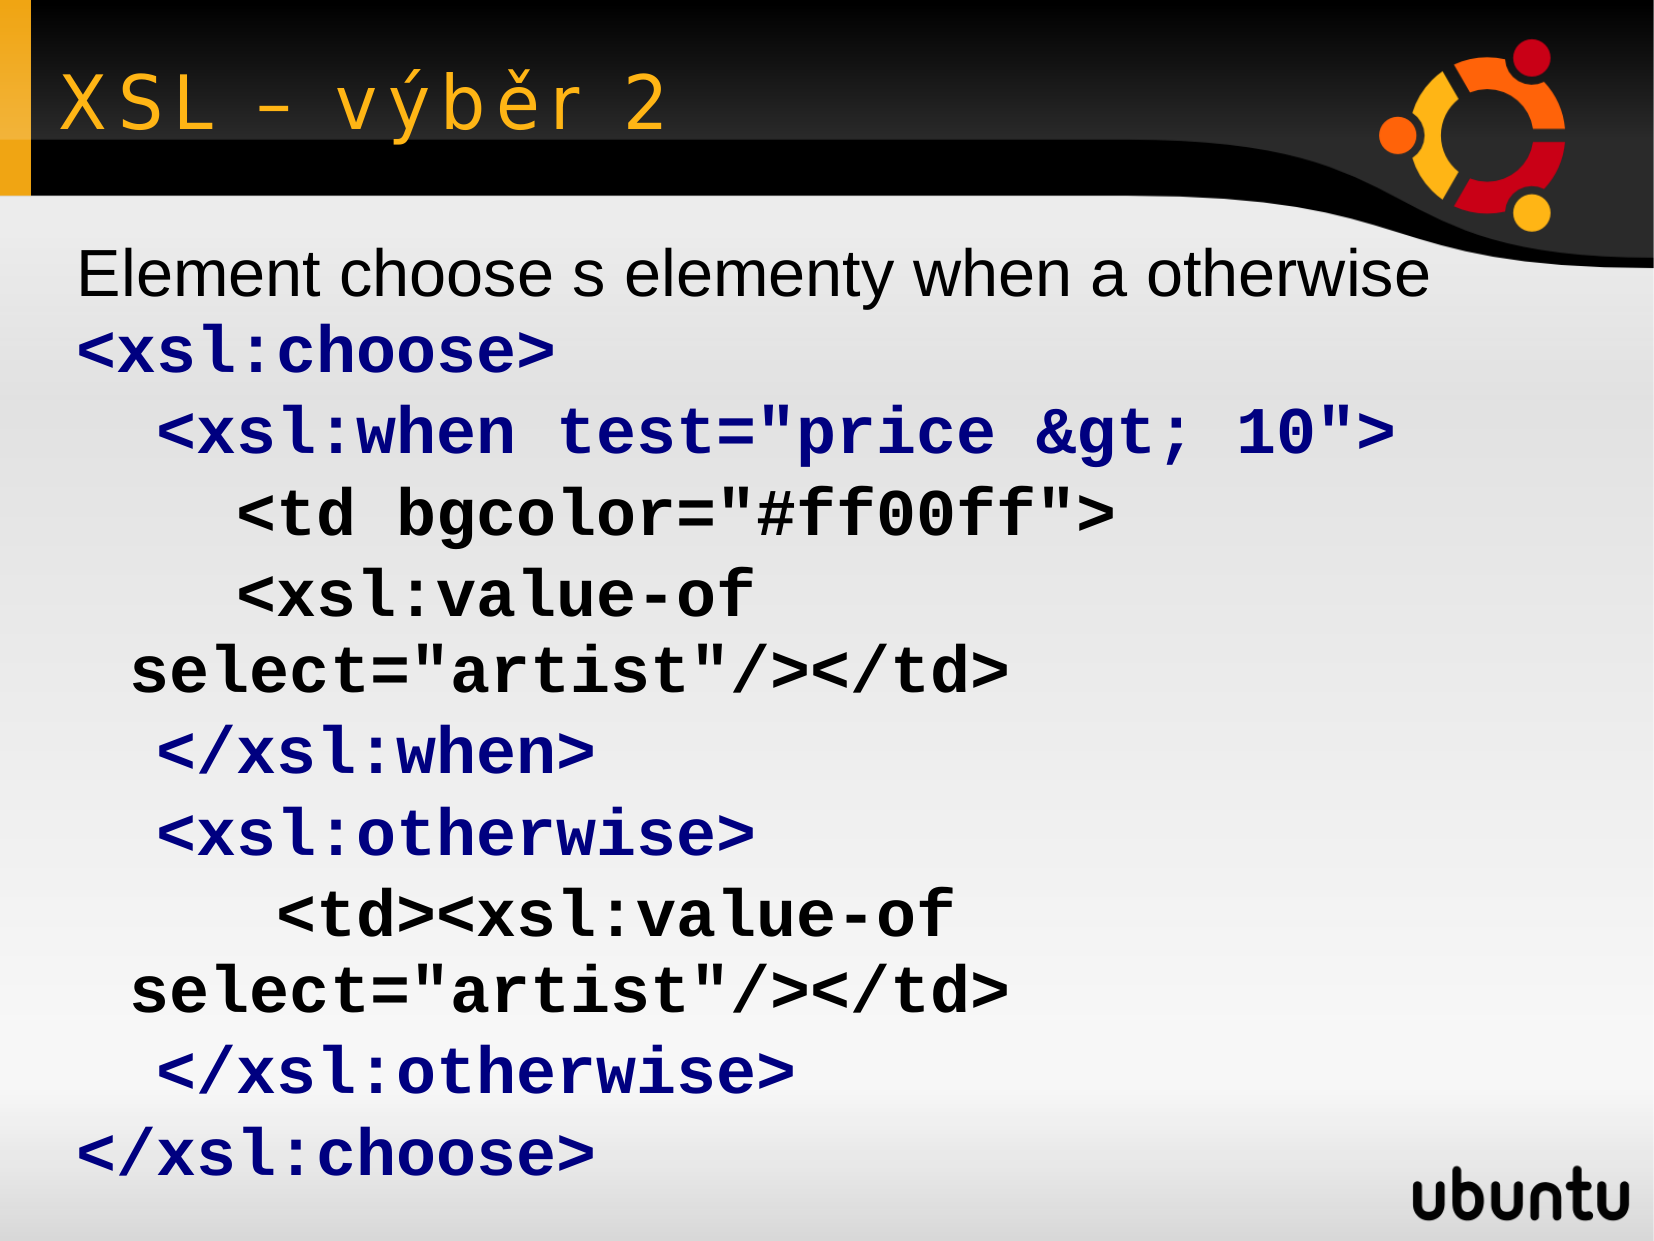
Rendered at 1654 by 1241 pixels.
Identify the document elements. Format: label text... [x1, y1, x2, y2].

picture [0, 0, 1654, 1241]
title XSL – výběr 2 [59, 29, 1270, 178]
list Element choose s elementy when a otherwise <xsl:choose> <xsl:when test="price &gt; 10"> <td bgcolor="#ff00ff"> <xsl:value-of select="artist"/></td> </xsl:when> <xsl:otherwise> <td><xsl:value-of select="artist"/></td> </xsl:otherwise> </xsl:choose> [59, 236, 1548, 1241]
